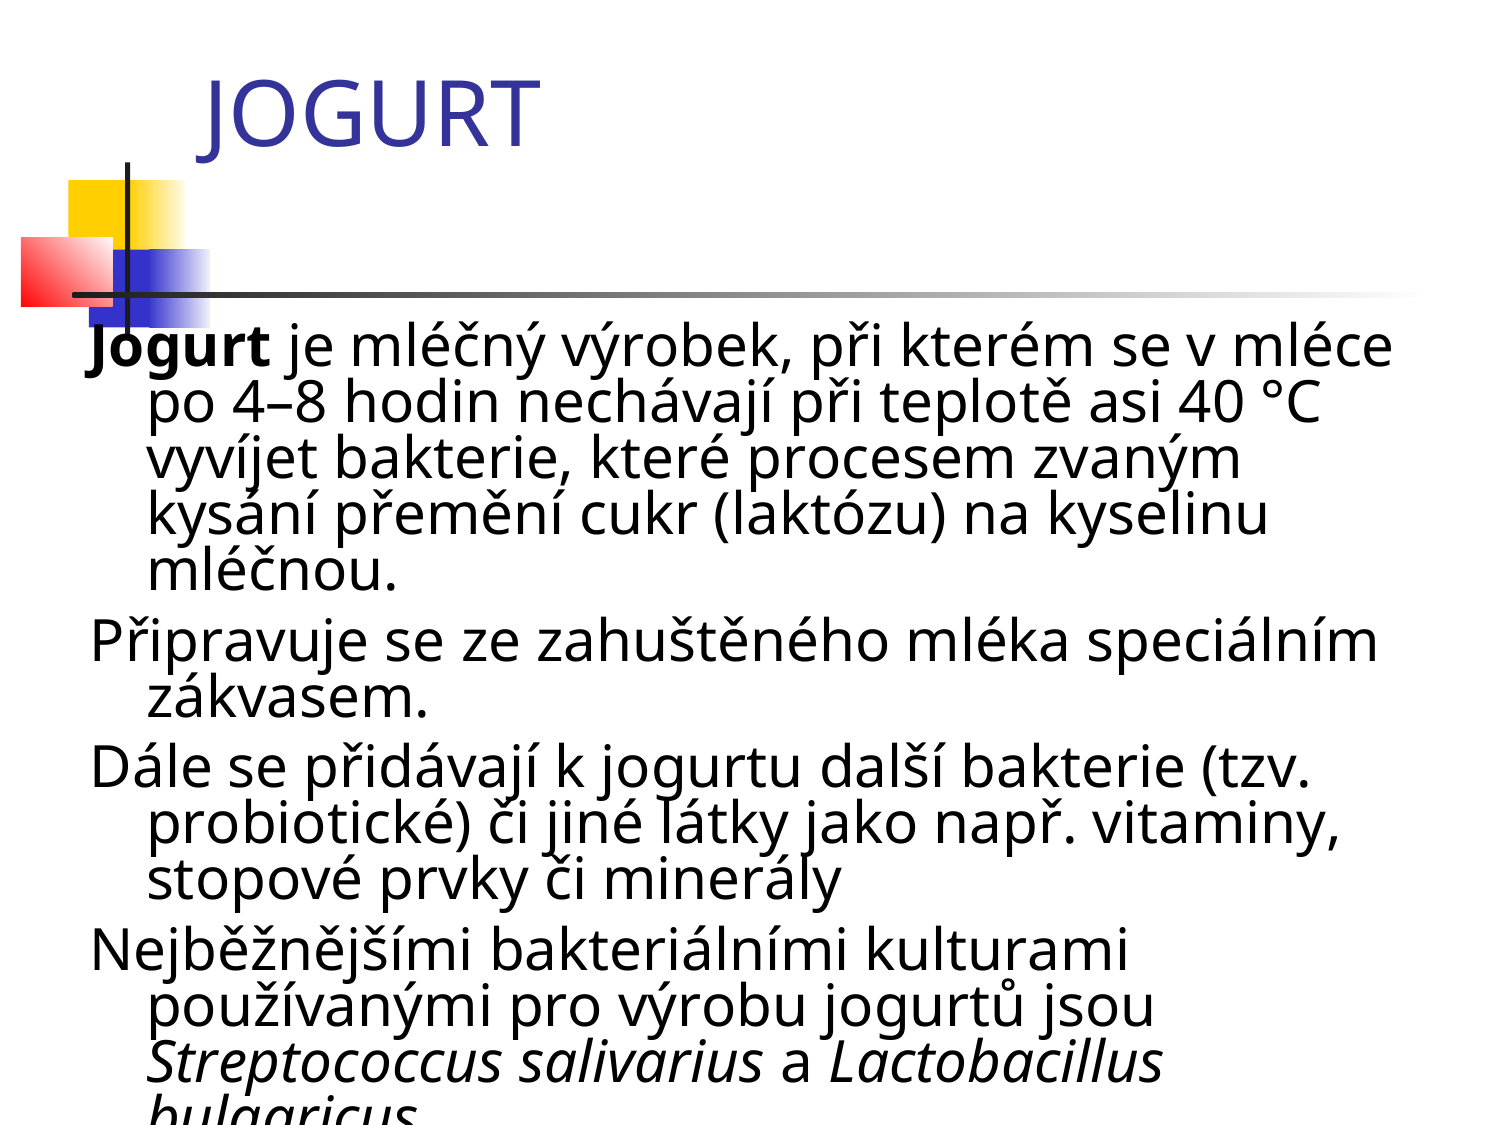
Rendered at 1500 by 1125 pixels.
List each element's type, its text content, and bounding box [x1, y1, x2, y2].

title JOGURT [188, 35, 1468, 173]
list Jogurt je mléčný výrobek, při kterém se v mléce po 4–8 hodin nechávají při teplotě asi 40 °C vyvíjet bakterie, které procesem zvaným kysání přemění cukr (laktózu) na kyselinu mléčnou. Připravuje se ze zahuštěného mléka speciálním zákvasem. Dále se přidávají k jogurtu další bakterie (tzv. probiotické) či jiné látky jako např. vitaminy, stopové prvky či minerály Nejběžnějšími bakteriálními kulturami používanými pro výrobu jogurtů jsou Streptococcus salivarius a Lactobacillus bulgaricus. [75, 314, 1426, 1095]
